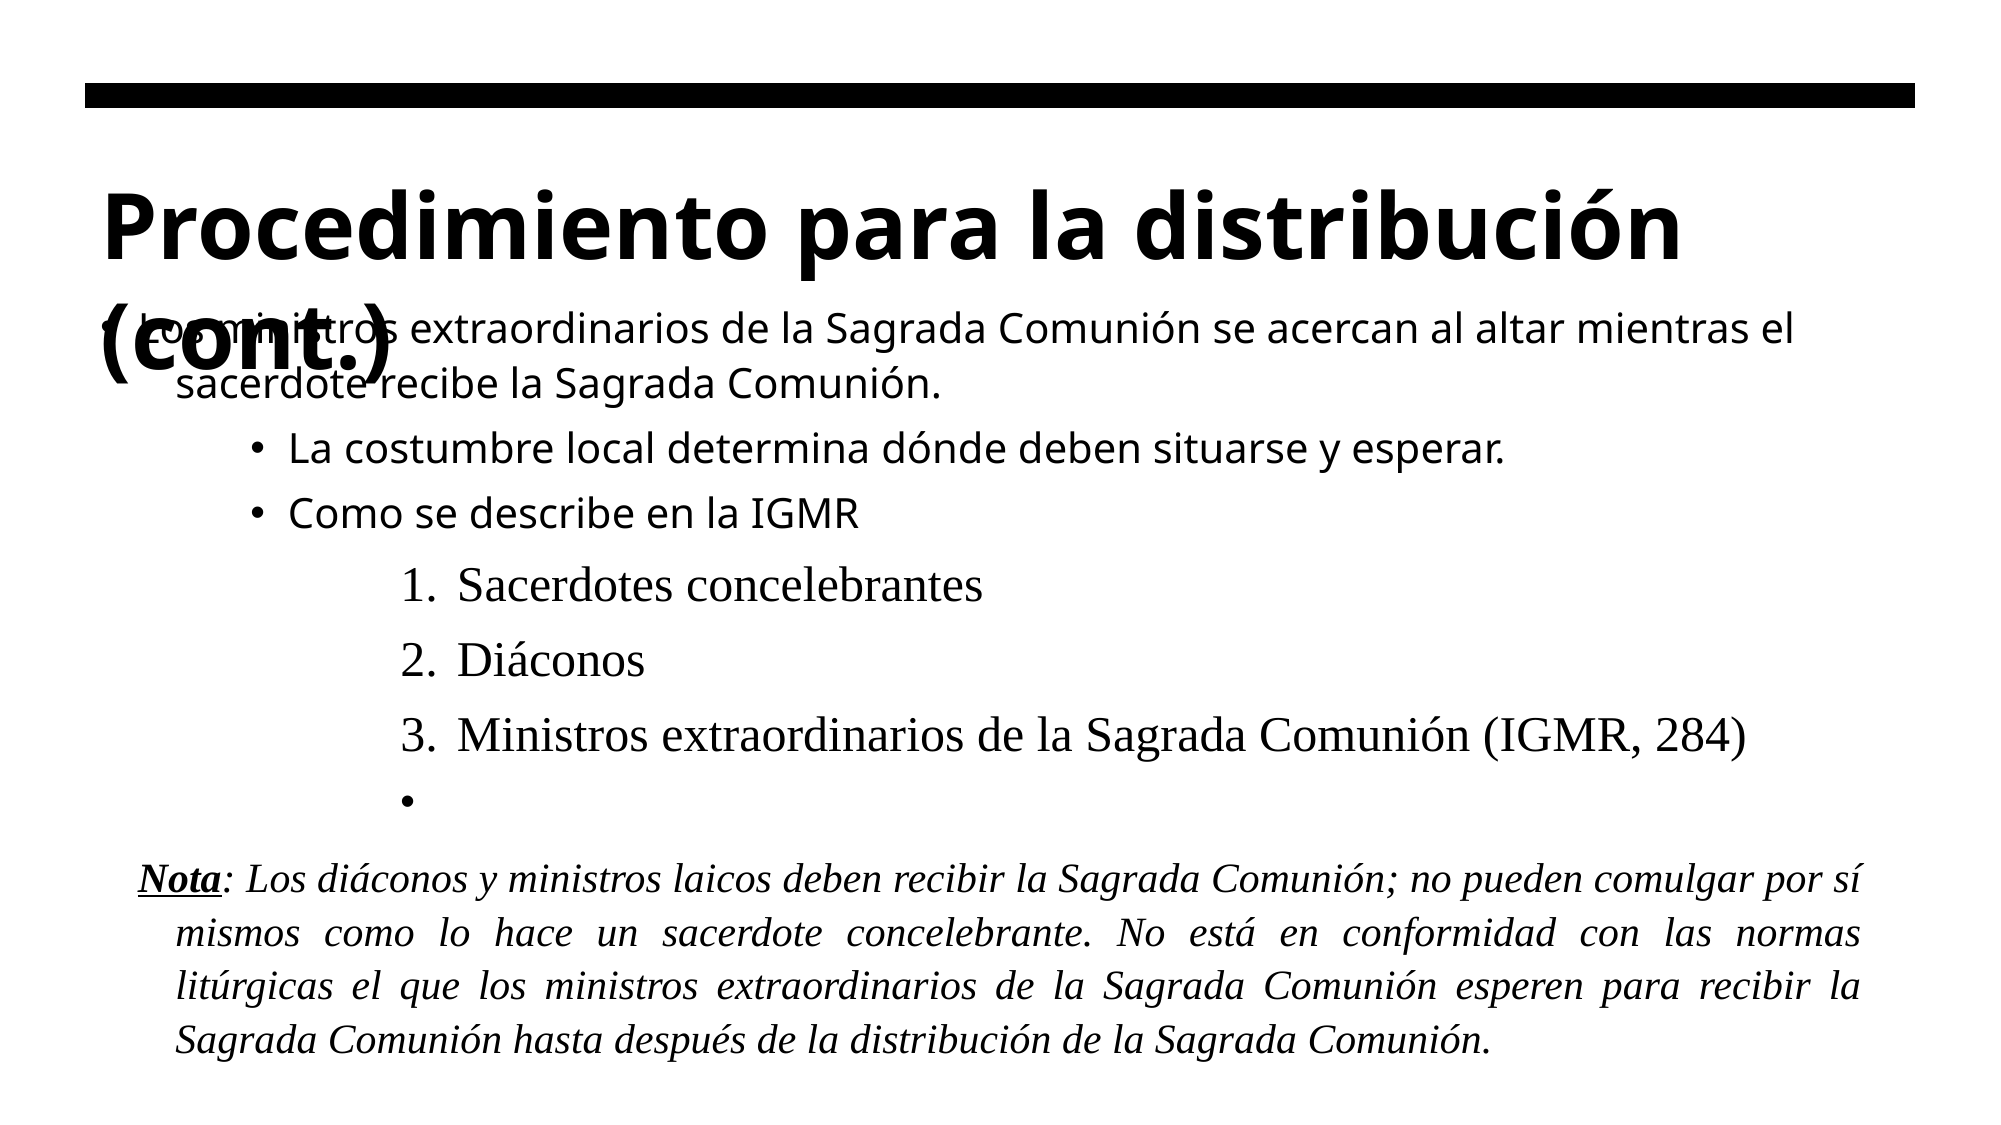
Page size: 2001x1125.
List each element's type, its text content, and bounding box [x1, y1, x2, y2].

title Procedimiento para la distribución (cont.) [85, 160, 1916, 288]
list Los ministros extraordinarios de la Sagrada Comunión se acercan al altar mientras el sacerdote recibe la Sagrada Comunión. La costumbre local determina dónde deben situarse y esperar. Como se describe en la IGMR Sacerdotes concelebrantes Diáconos Ministros extraordinarios de la Sagrada Comunión (IGMR, 284) Nota: Los diáconos y ministros laicos deben recibir la Sagrada Comunión; no pueden comulgar por sí mismos como lo hace un sacerdote concelebrante. No está en conformidad con las normas litúrgicas el que los ministros extraordinarios de la Sagrada Comunión esperen para recibir la Sagrada Comunión hasta después de la distribución de la Sagrada Comunión. [85, 288, 1916, 1099]
